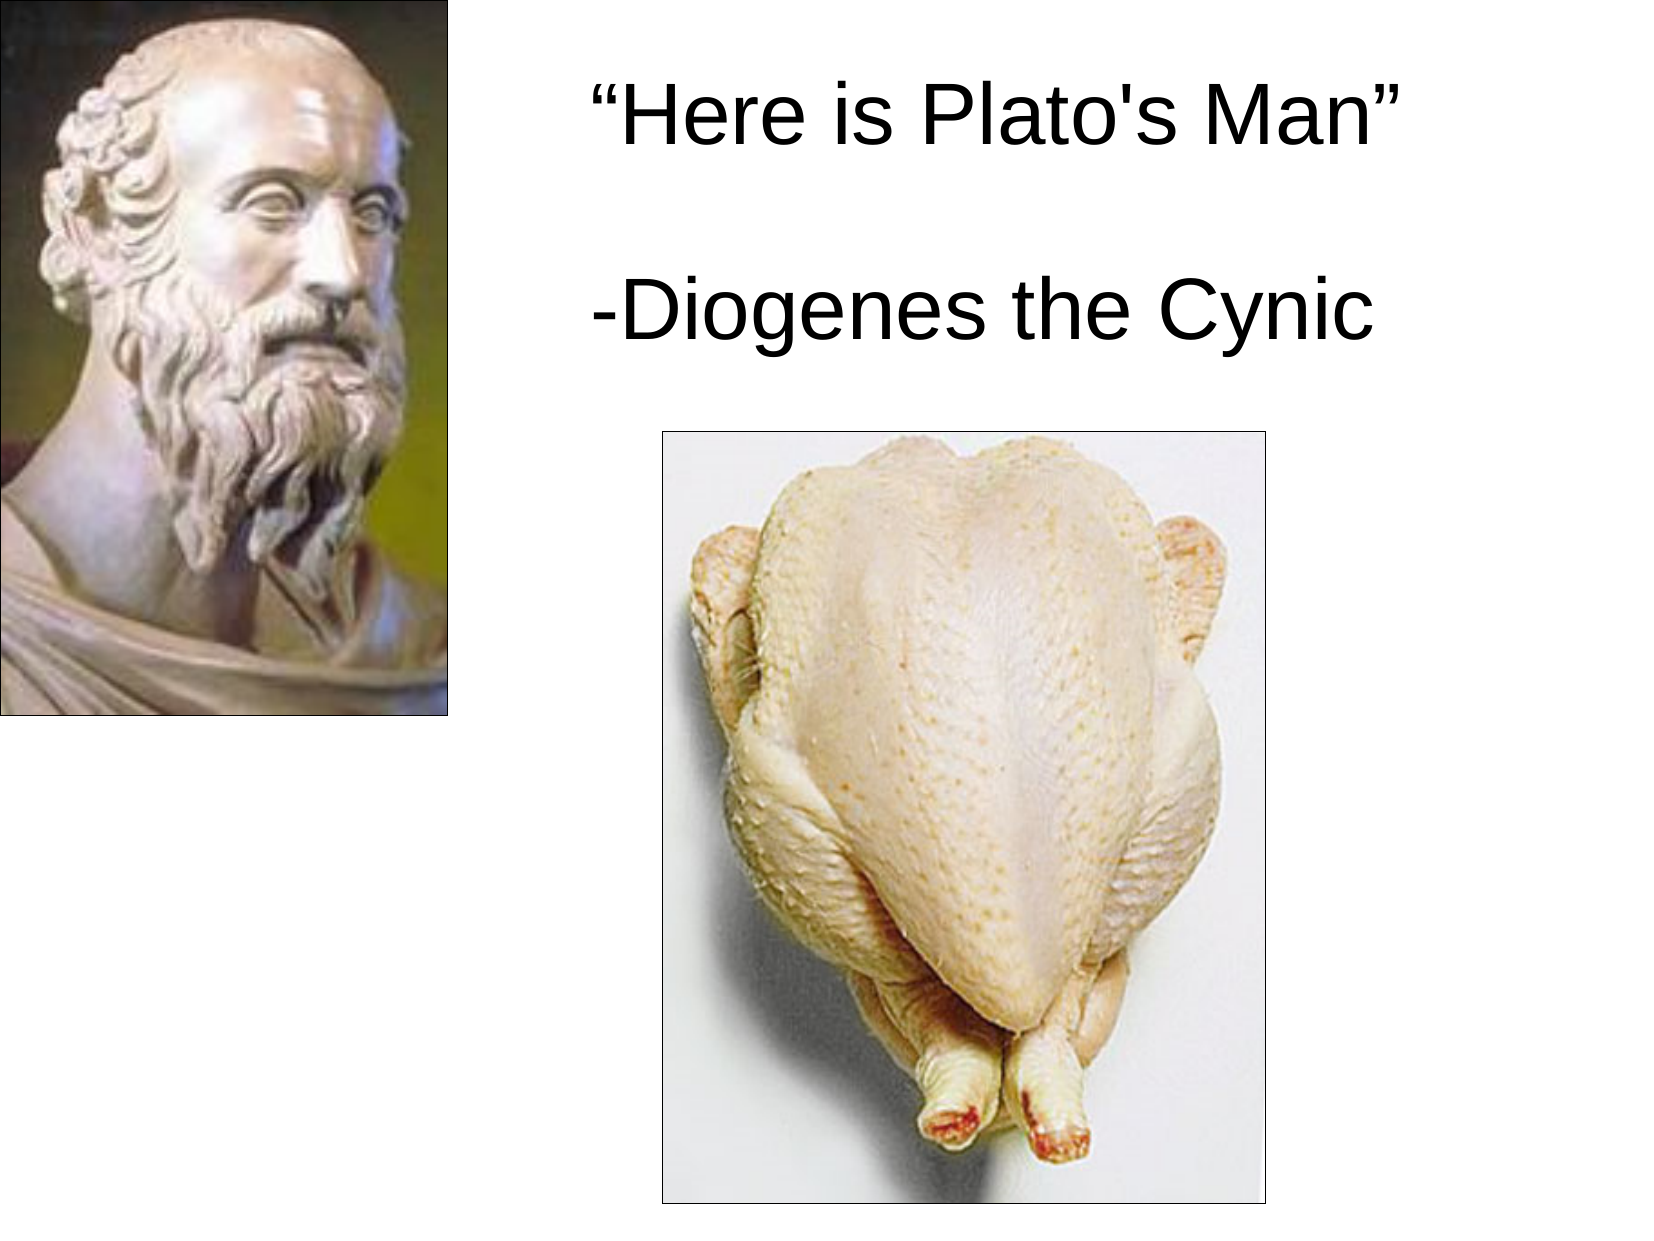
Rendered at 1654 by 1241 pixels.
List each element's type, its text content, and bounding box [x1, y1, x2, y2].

picture [0, 0, 448, 716]
picture [662, 476, 1266, 1204]
text_box “Here is Plato's Man” -Diogenes the Cynic [590, 65, 1446, 476]
